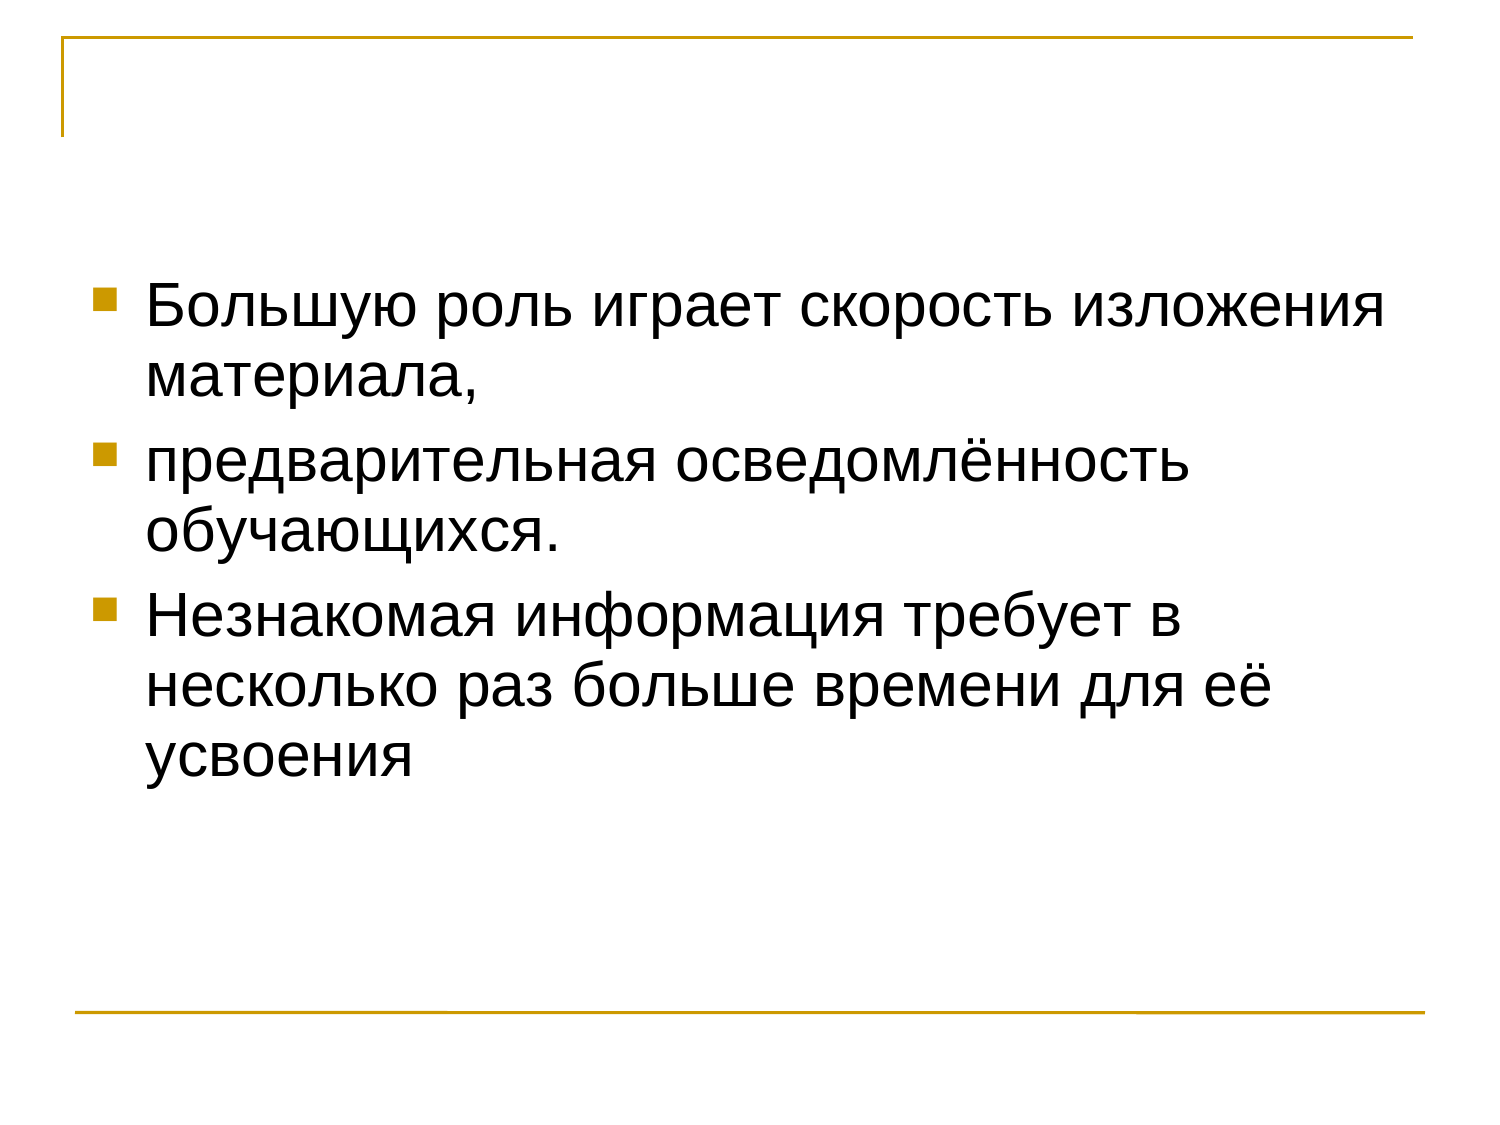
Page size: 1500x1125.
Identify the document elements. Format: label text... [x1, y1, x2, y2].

list Большую роль играет скорость изложения материала, предварительная осведомлённость обучающихся. Незнакомая информация требует в несколько раз больше времени для её усвоения [75, 262, 1426, 1015]
